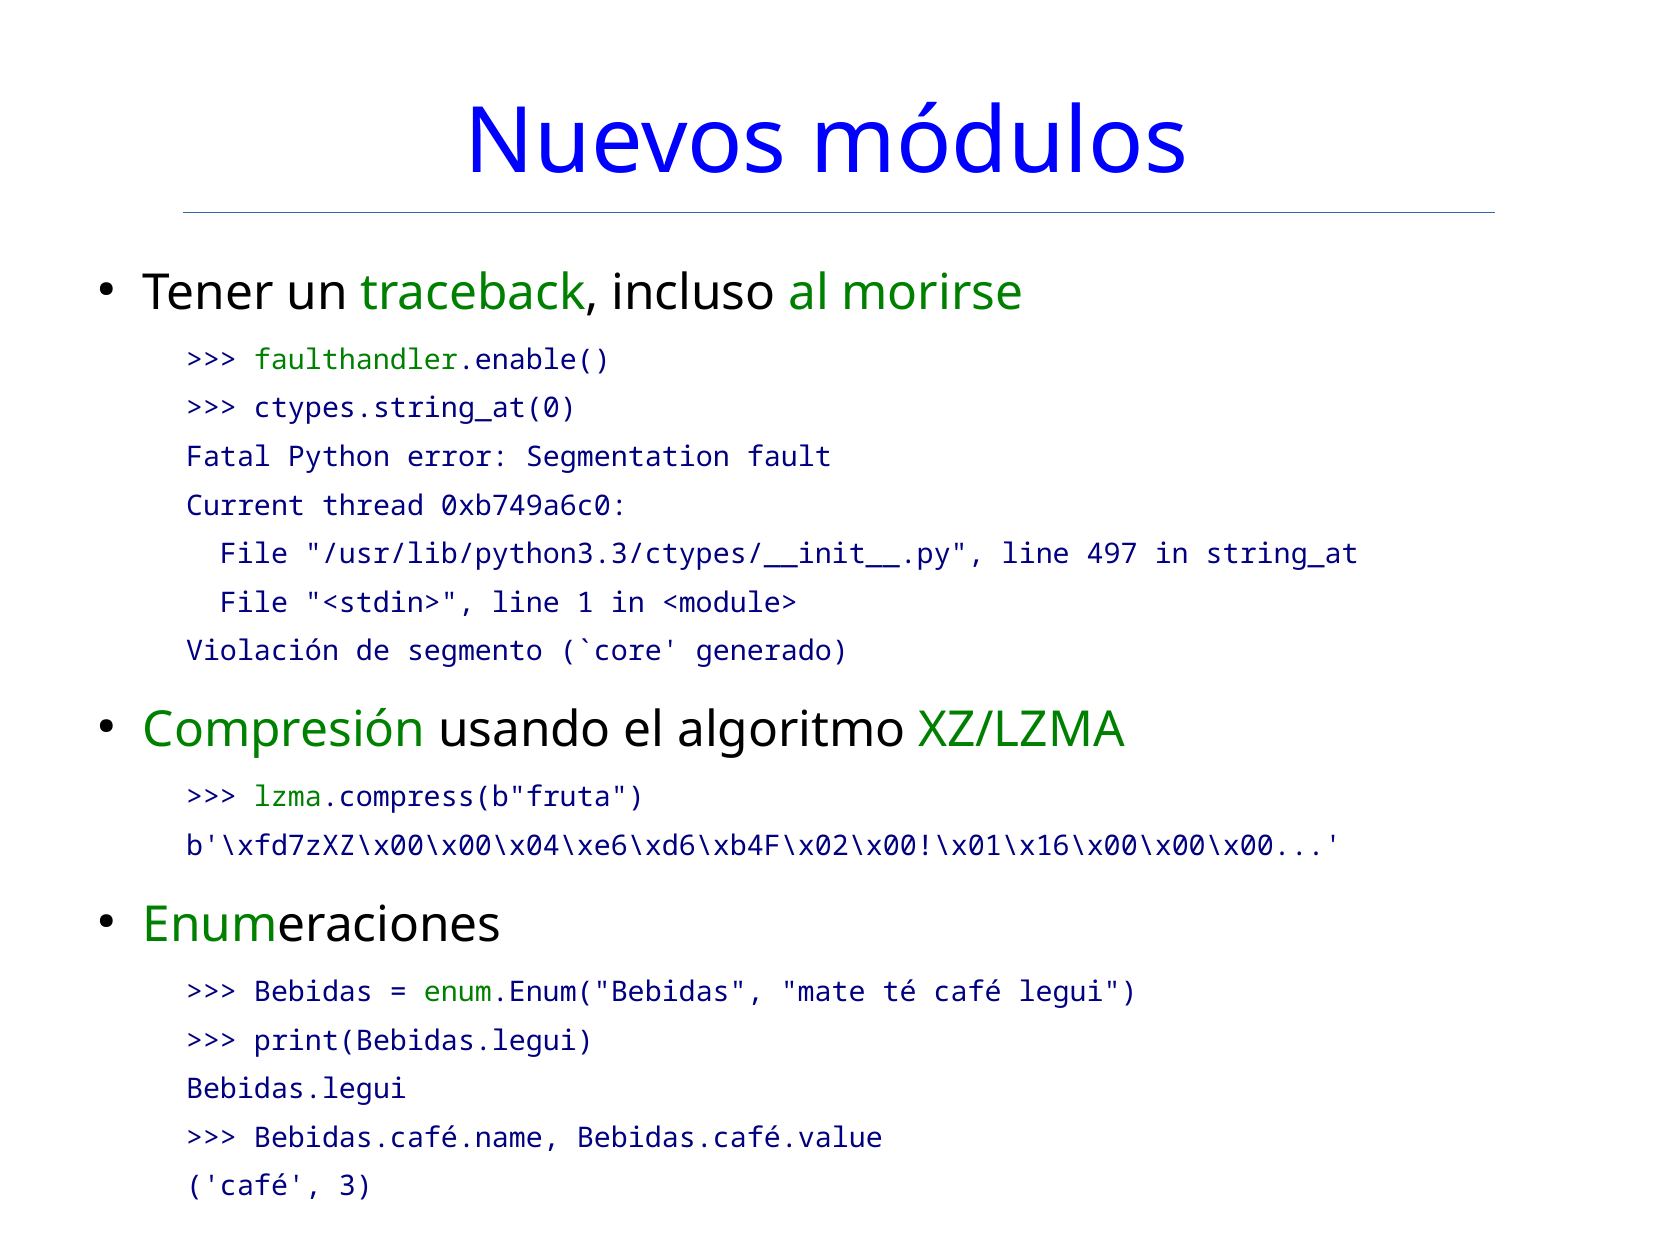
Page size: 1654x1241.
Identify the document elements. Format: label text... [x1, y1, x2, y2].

title Nuevos módulos [82, 49, 1571, 225]
list Tener un traceback, incluso al morirse >>> faulthandler.enable() >>> ctypes.string_at(0) Fatal Python error: Segmentation fault Current thread 0xb749a6c0: File "/usr/lib/python3.3/ctypes/__init__.py", line 497 in string_at File "<stdin>", line 1 in <module> Violación de segmento (`core' generado) Compresión usando el algoritmo XZ/LZMA >>> lzma.compress(b"fruta") b'\xfd7zXZ\x00\x00\x04\xe6\xd6\xb4F\x02\x00!\x01\x16\x00\x00\x00...' Enumeraciones >>> Bebidas = enum.Enum("Bebidas", "mate té café legui") >>> print(Bebidas.legui) Bebidas.legui >>> Bebidas.café.name, Bebidas.café.value ('café', 3) [82, 256, 1571, 1205]
